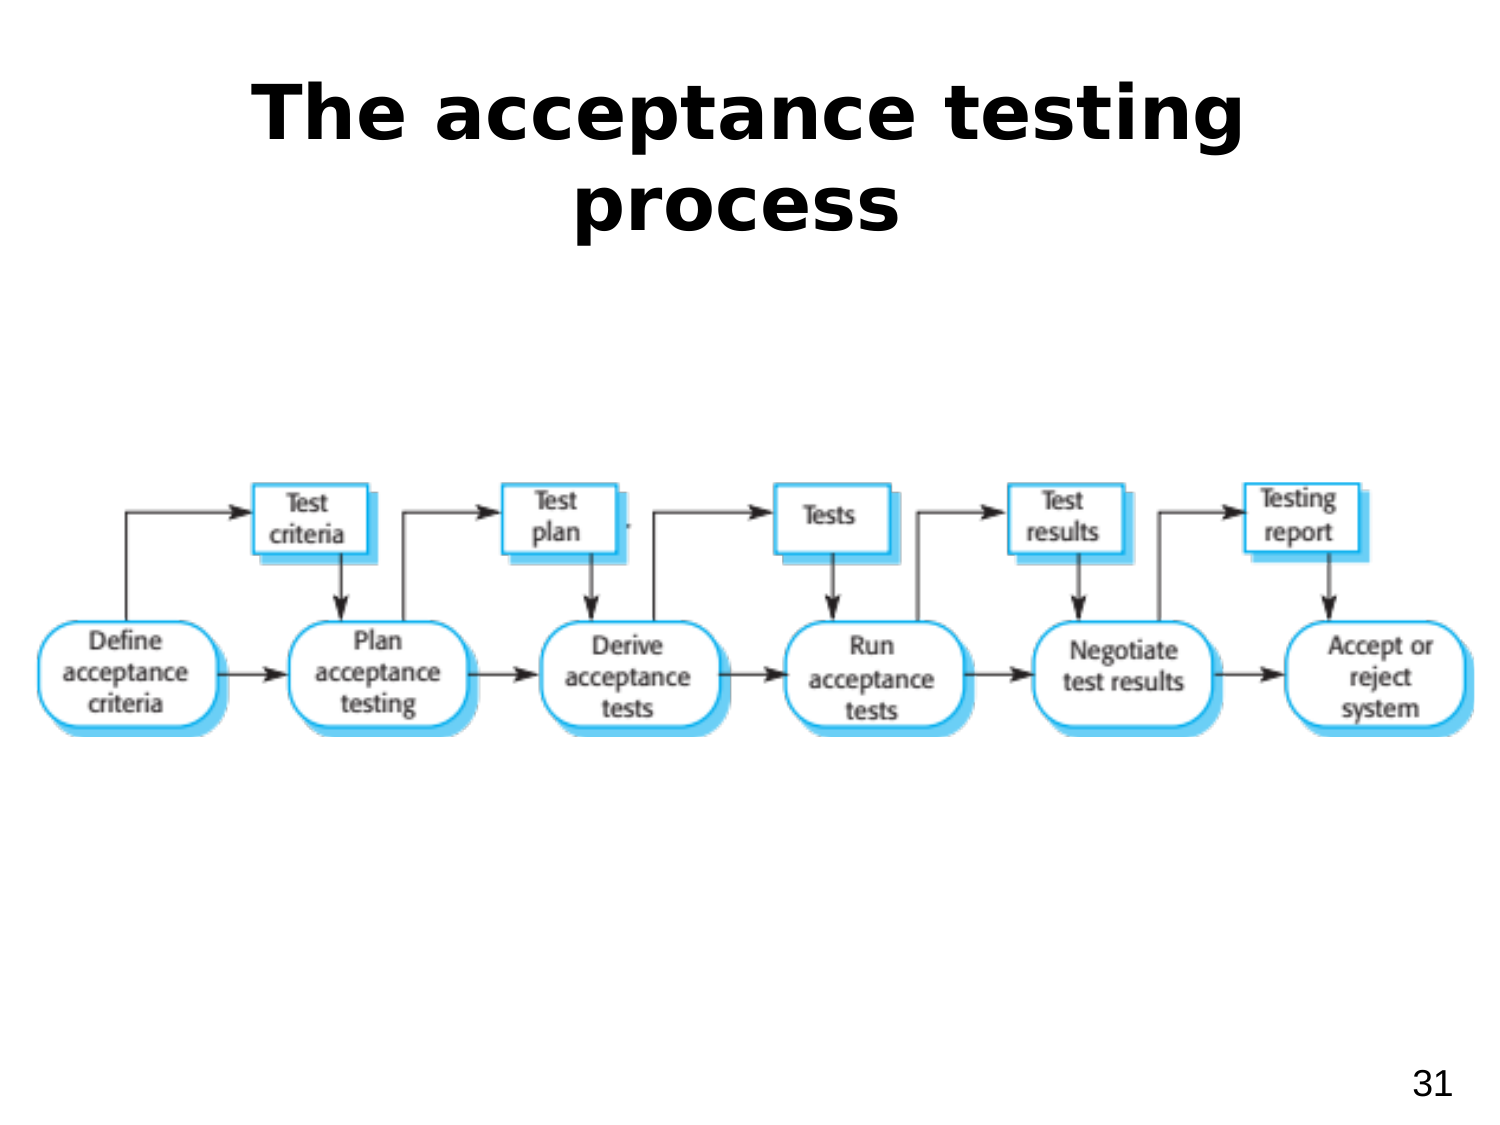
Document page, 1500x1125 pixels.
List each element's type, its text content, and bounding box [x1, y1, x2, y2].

title The acceptance testing process [75, 56, 1425, 189]
picture [31, 482, 1475, 737]
